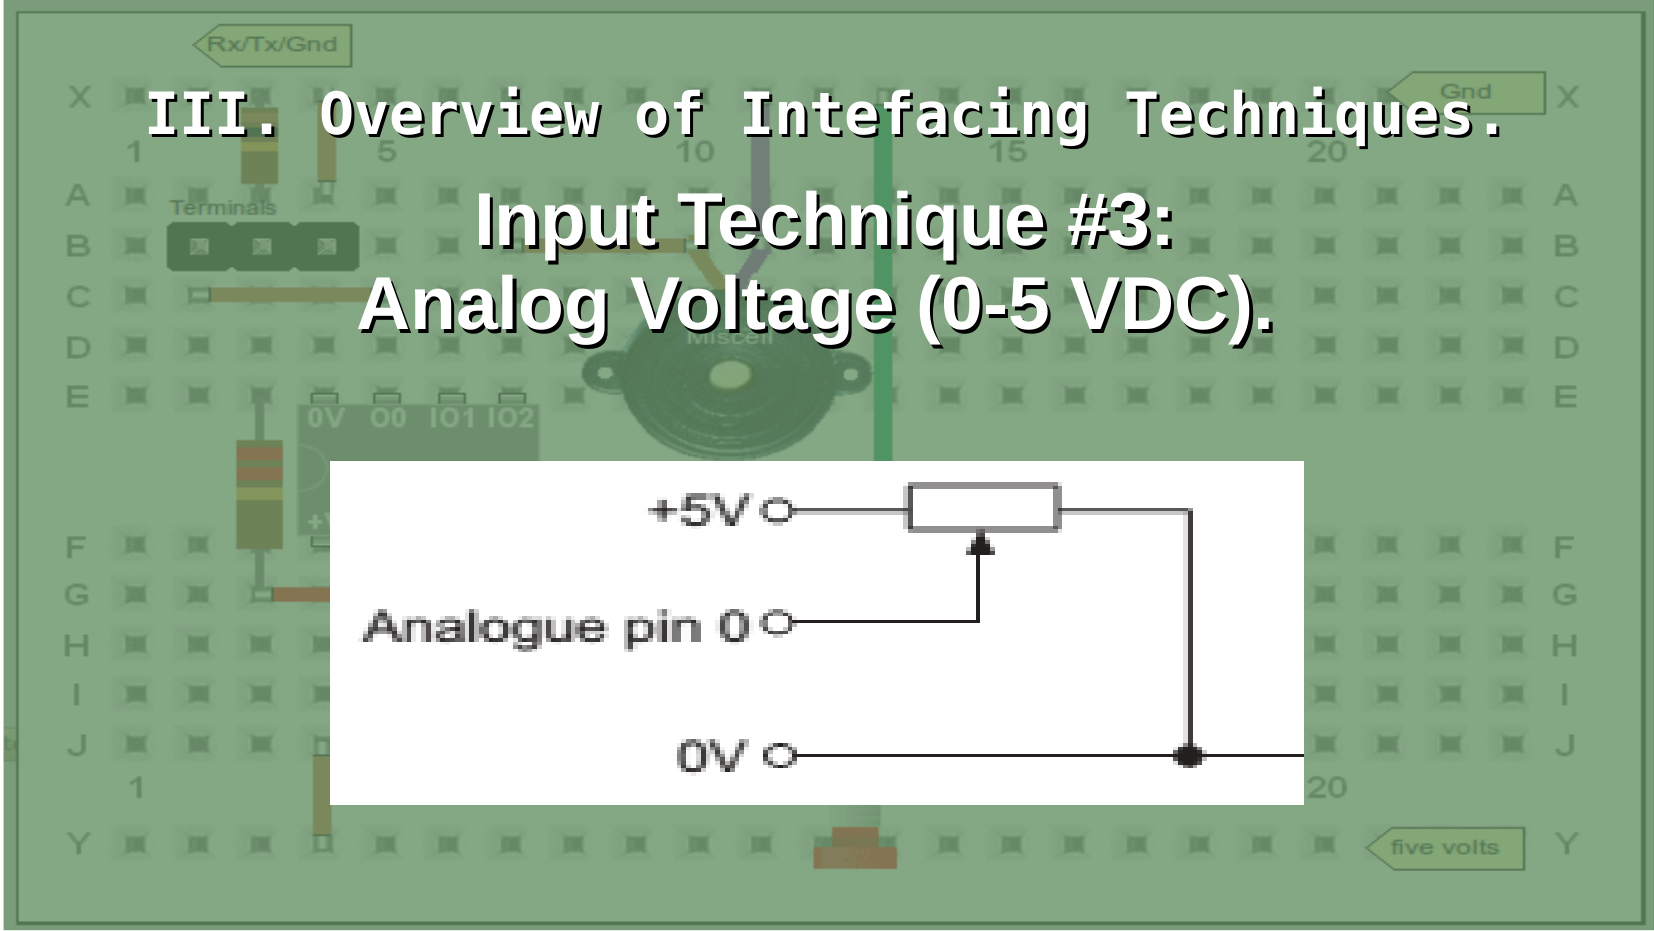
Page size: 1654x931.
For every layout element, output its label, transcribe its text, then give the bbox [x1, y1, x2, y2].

title III. Overview of Intefacing Techniques. [82, 28, 1571, 202]
subtitle Input Technique #3: Analog Voltage (0-5 VDC). [71, 177, 1561, 871]
picture [3, 0, 1654, 931]
